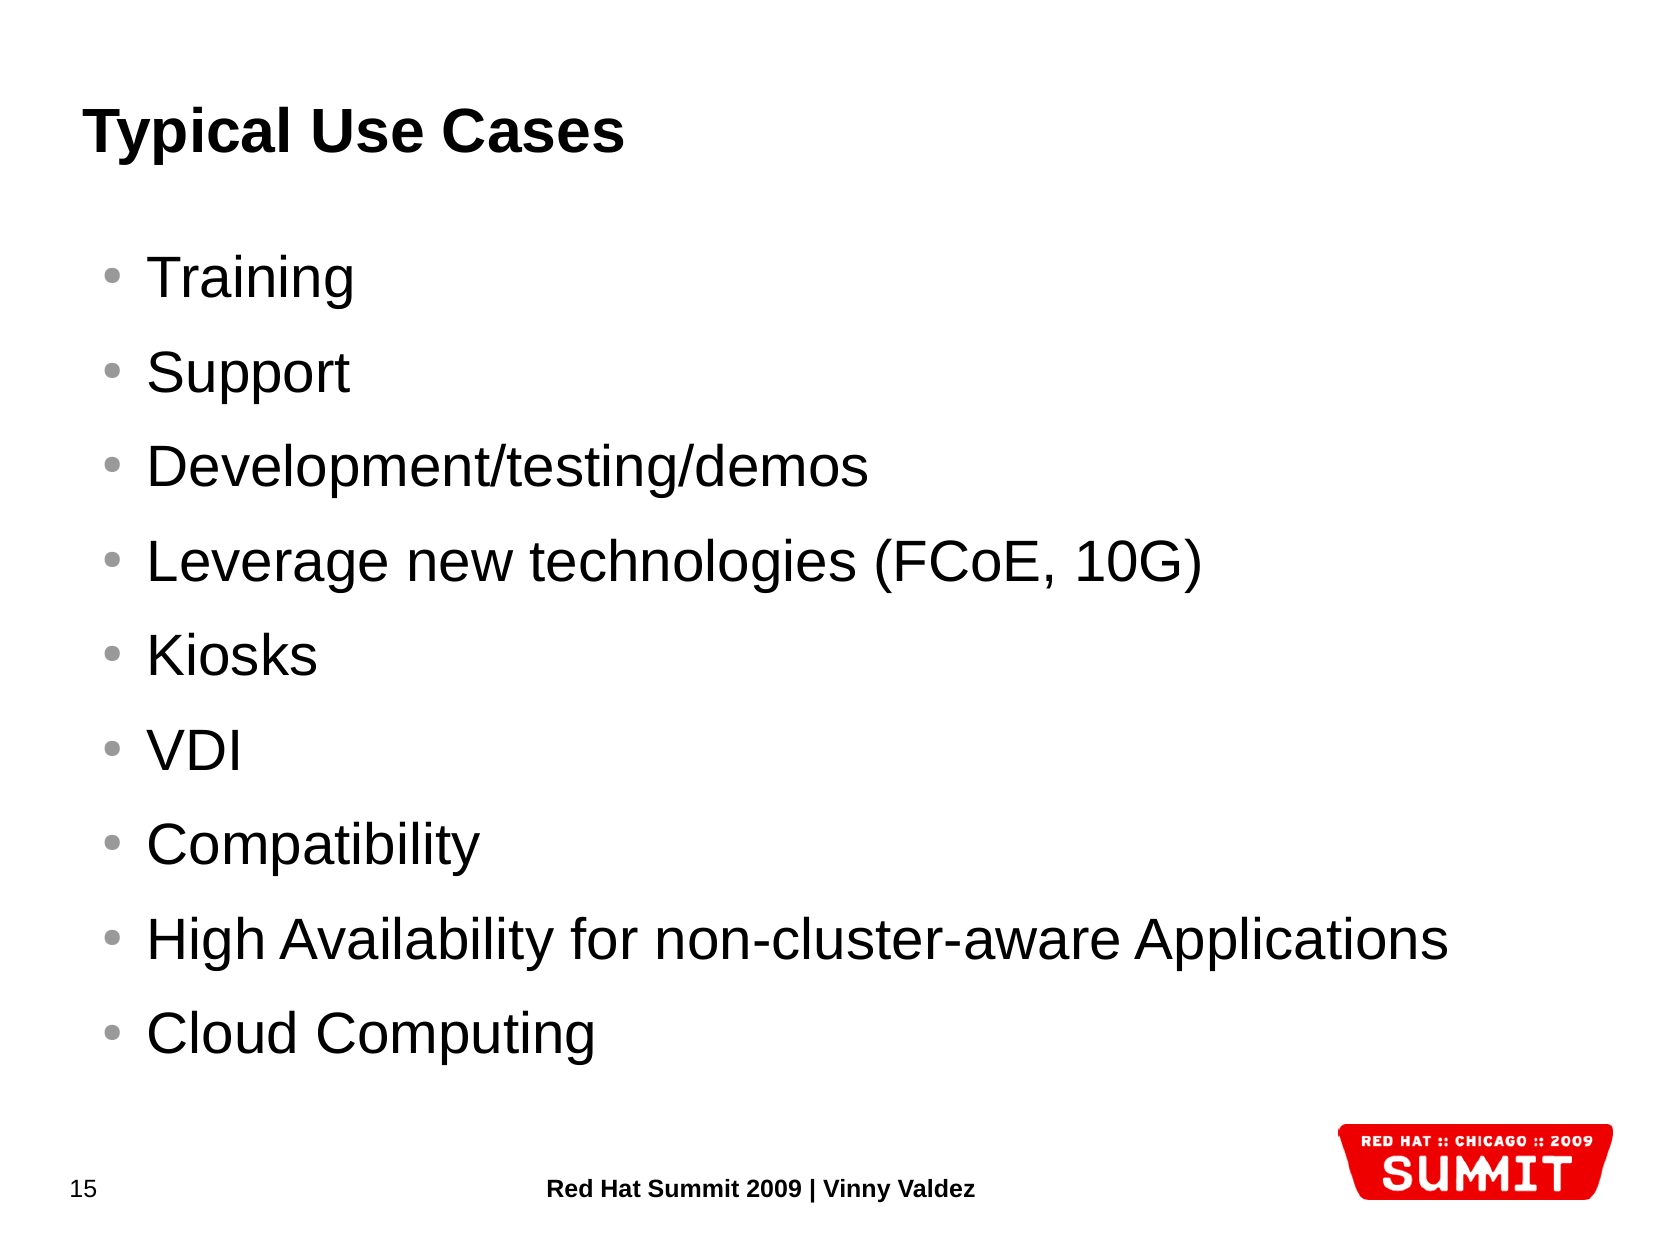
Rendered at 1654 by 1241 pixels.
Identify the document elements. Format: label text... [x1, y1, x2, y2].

picture [1338, 1124, 1613, 1200]
list Training Support Development/testing/demos Leverage new technologies (FCoE, 10G) Kiosks VDI Compatibility High Availability for non-cluster-aware Applications Cloud Computing [86, 244, 1576, 1067]
title Typical Use Cases [82, 37, 1571, 226]
